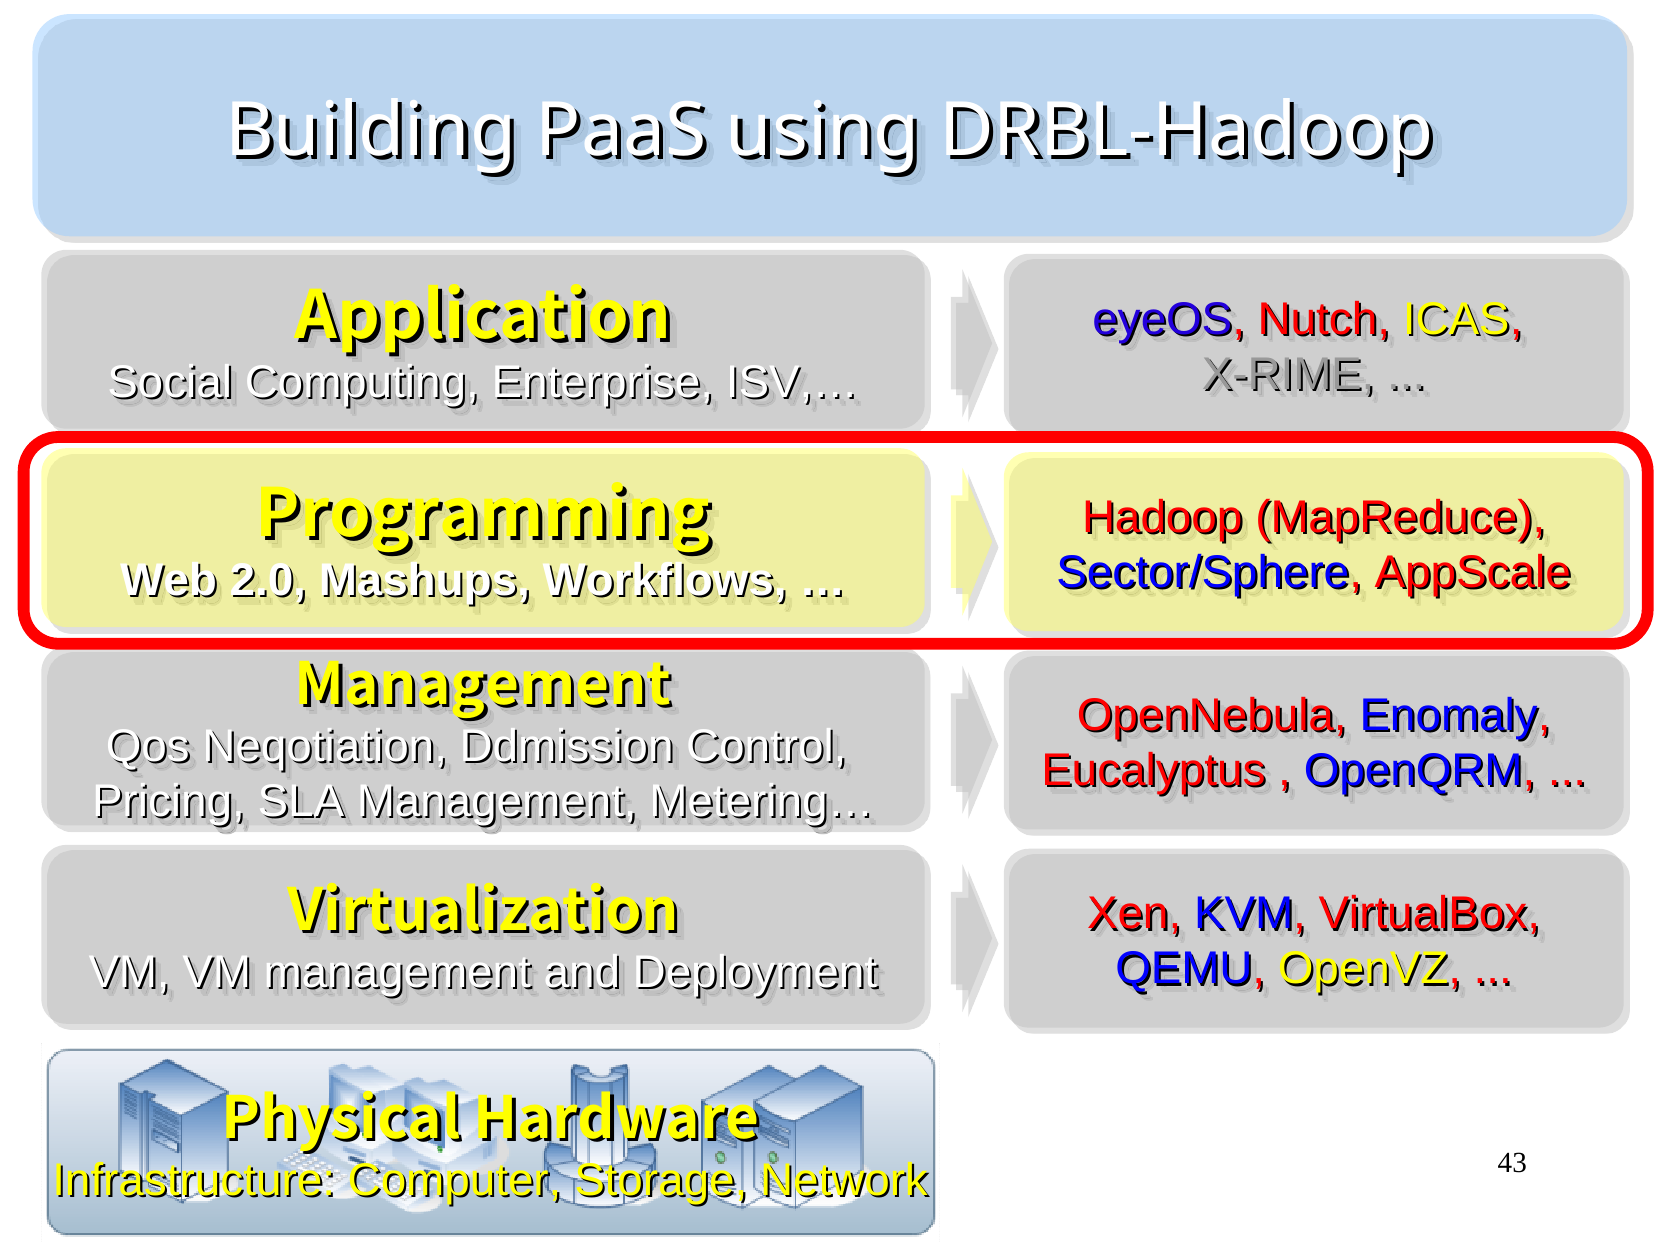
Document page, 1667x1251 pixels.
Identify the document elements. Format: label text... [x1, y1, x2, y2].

text_box Virtualization VM, VM management and Deployment [41, 844, 925, 1024]
text_box Application Social Computing, Enterprise, ISV,… [41, 249, 925, 429]
text_box [950, 665, 993, 814]
text_box OpenNebula, Enomaly, Eucalyptus , OpenQRM, ... [1003, 650, 1624, 830]
text_box Programming Web 2.0, Mashups, Workflows, … [41, 448, 925, 628]
picture [41, 1043, 940, 1242]
text_box [950, 467, 993, 616]
text_box [950, 269, 993, 418]
text_box Hadoop (MapReduce), Sector/Sphere, AppScale [1003, 452, 1624, 632]
text_box Management Qos Neqotiation, Ddmission Control, Pricing, SLA Management, Metering… [41, 650, 925, 826]
text_box Building PaaS using DRBL-Hadoop [32, 14, 1628, 237]
text_box [950, 864, 993, 1013]
text_box Xen, KVM, VirtualBox, QEMU, OpenVZ, ... [1003, 848, 1624, 1028]
text_box eyeOS, Nutch, ICAS, X-RIME, ... [1003, 253, 1624, 431]
